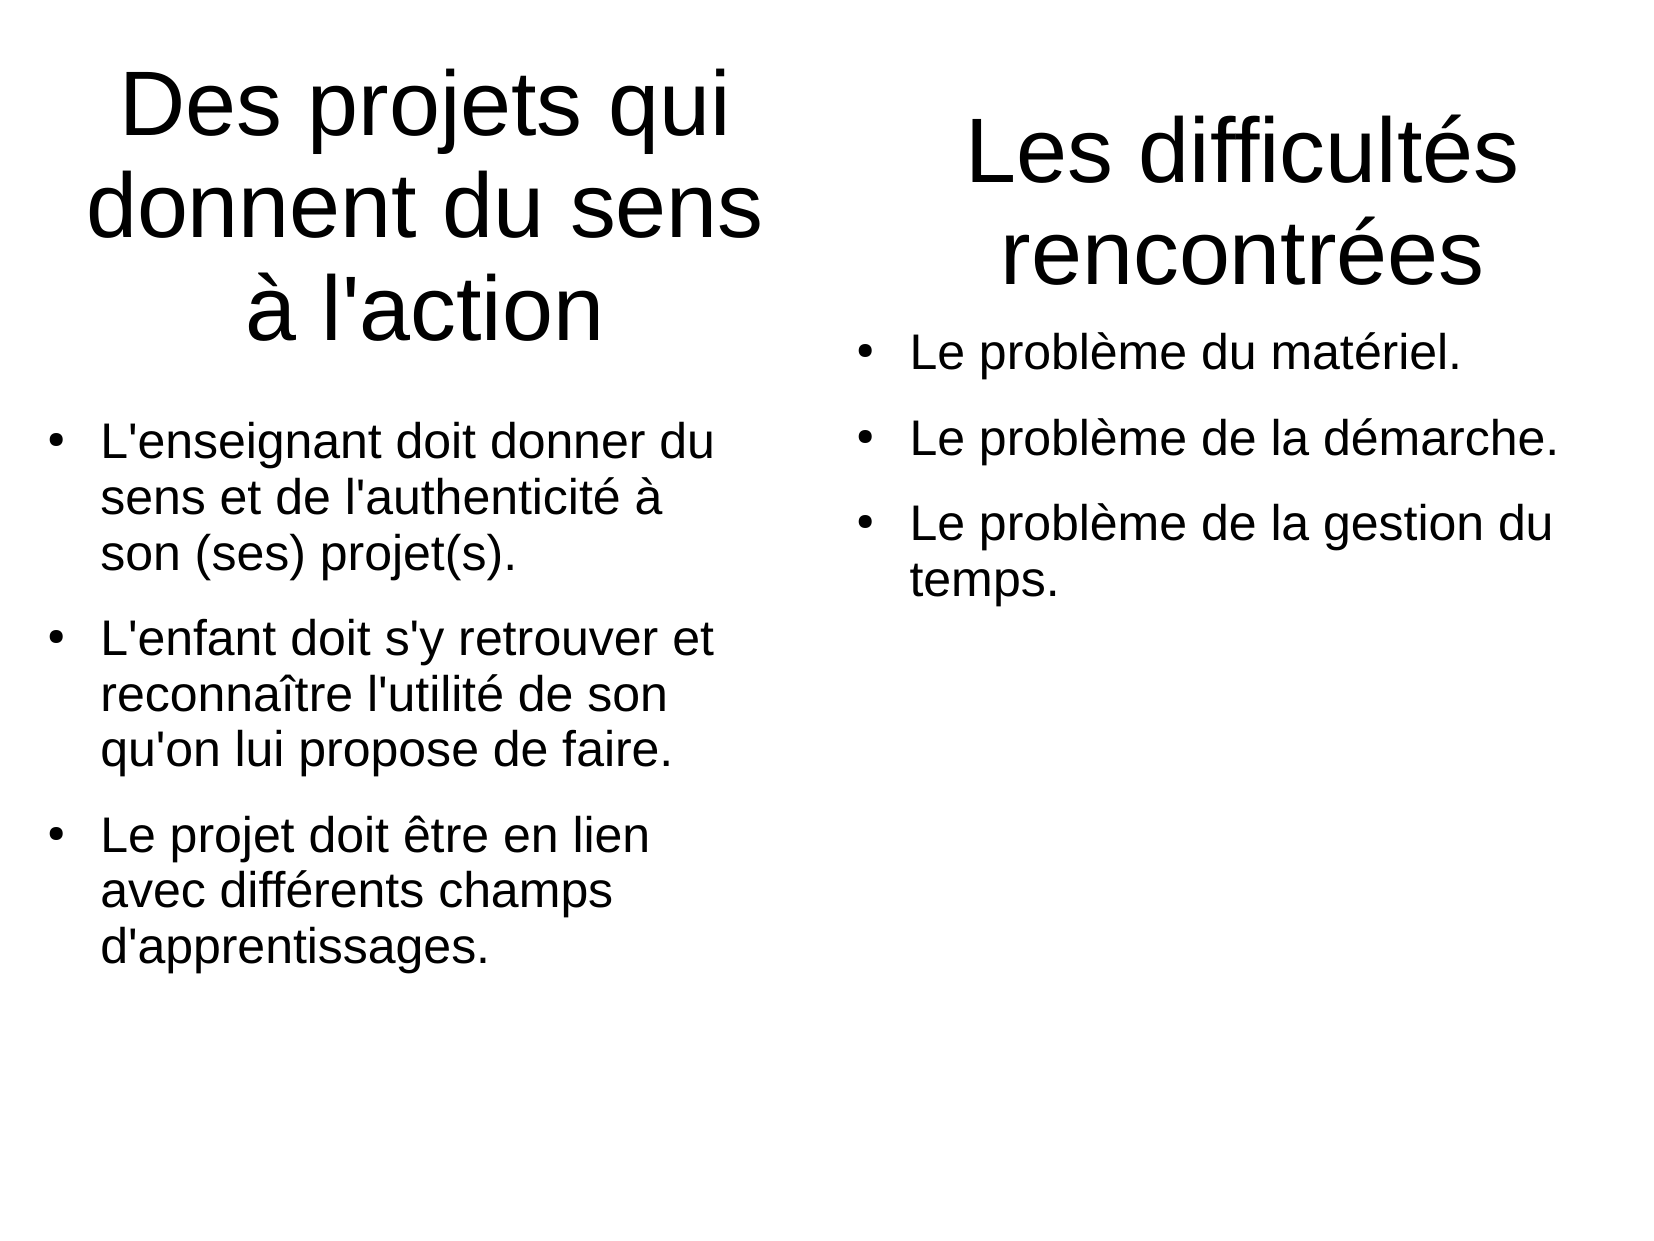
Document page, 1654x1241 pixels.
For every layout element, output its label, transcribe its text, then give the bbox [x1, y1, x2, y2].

title Les difficultés rencontrées [915, 49, 1571, 355]
list Le problème du matériel. Le problème de la démarche. Le problème de la gestion du temps. [838, 324, 1565, 621]
list L'enseignant doit donner du sens et de l'authenticité à son (ses) projet(s). L'enfant doit s'y retrouver et reconnaître l'utilité de son qu'on lui propose de faire. Le projet doit être en lien avec différents champs d'apprentissages. [29, 413, 756, 1065]
title Des projets qui donnent du sens à l'action [82, 0, 768, 414]
